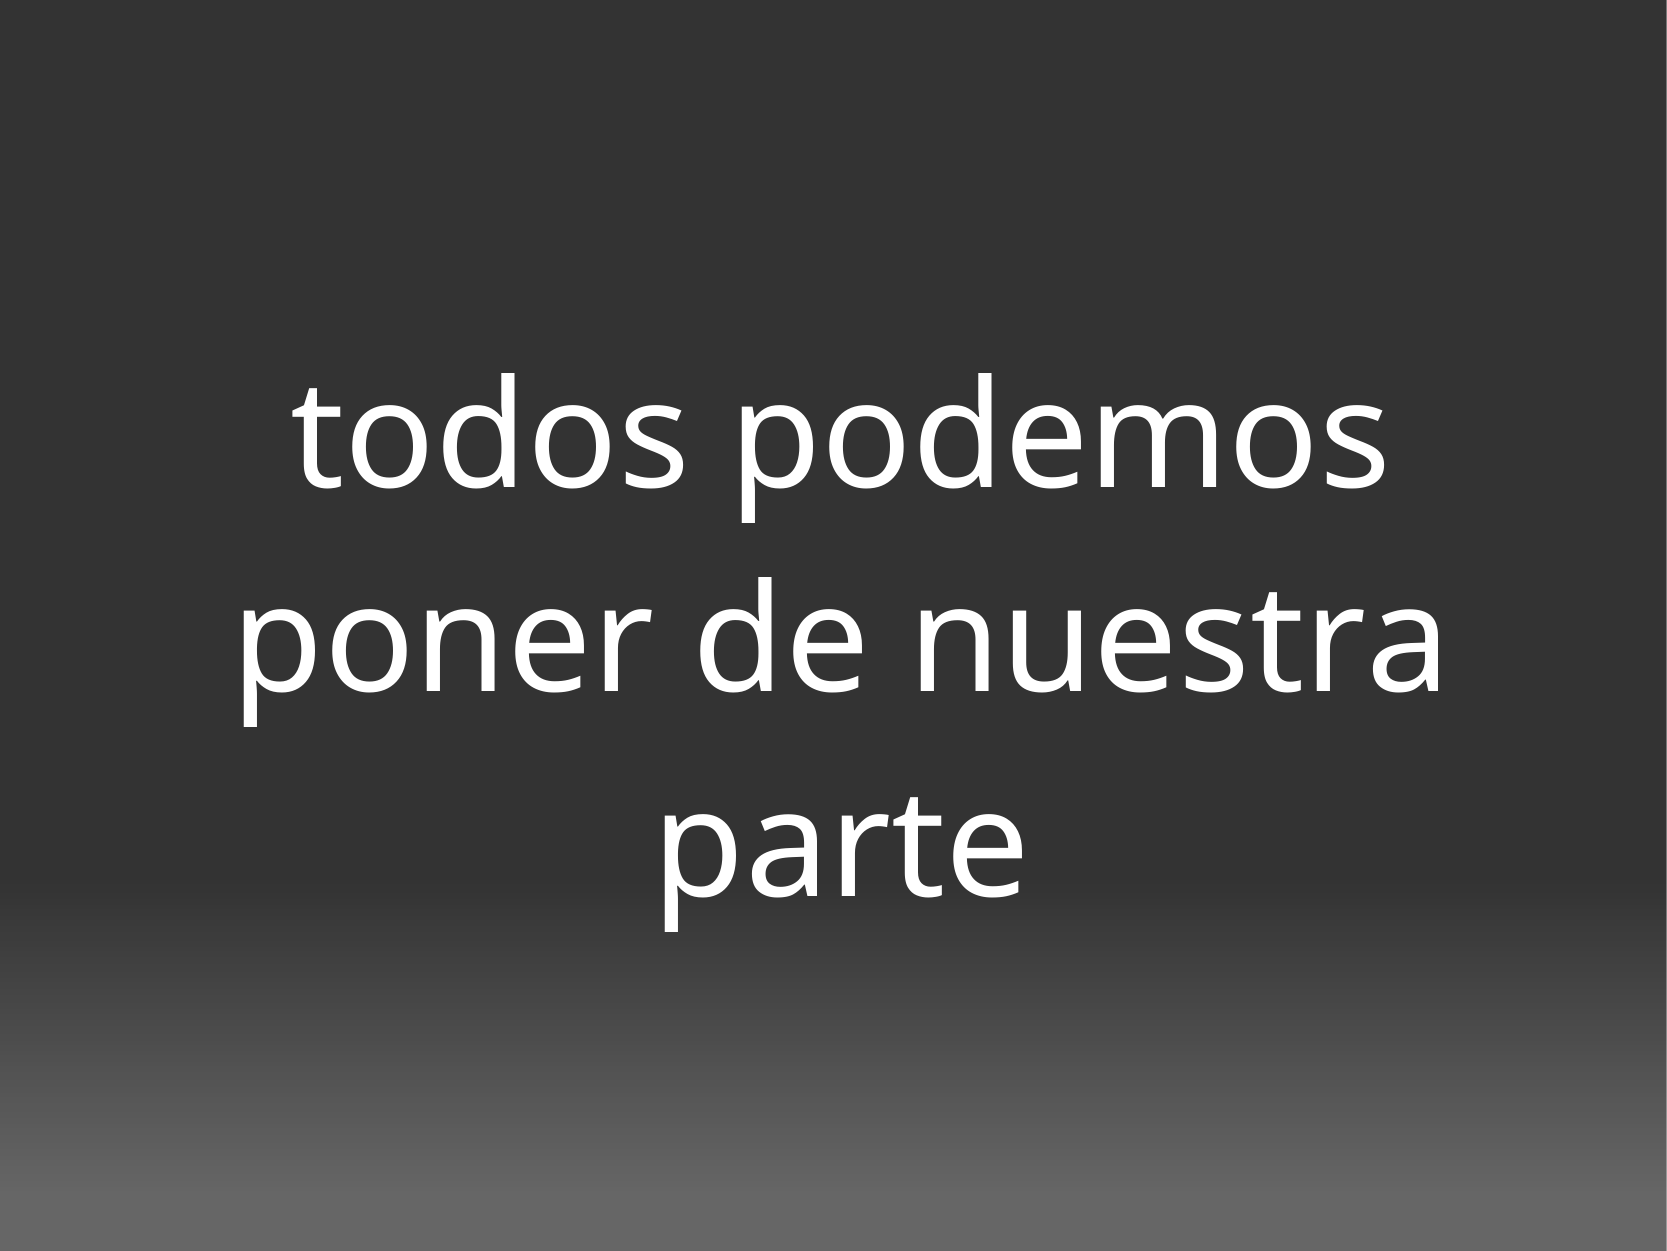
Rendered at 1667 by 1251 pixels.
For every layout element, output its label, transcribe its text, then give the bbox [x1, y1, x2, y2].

picture [0, 0, 1667, 1251]
title todos podemos poner de nuestra parte [88, 452, 1595, 815]
